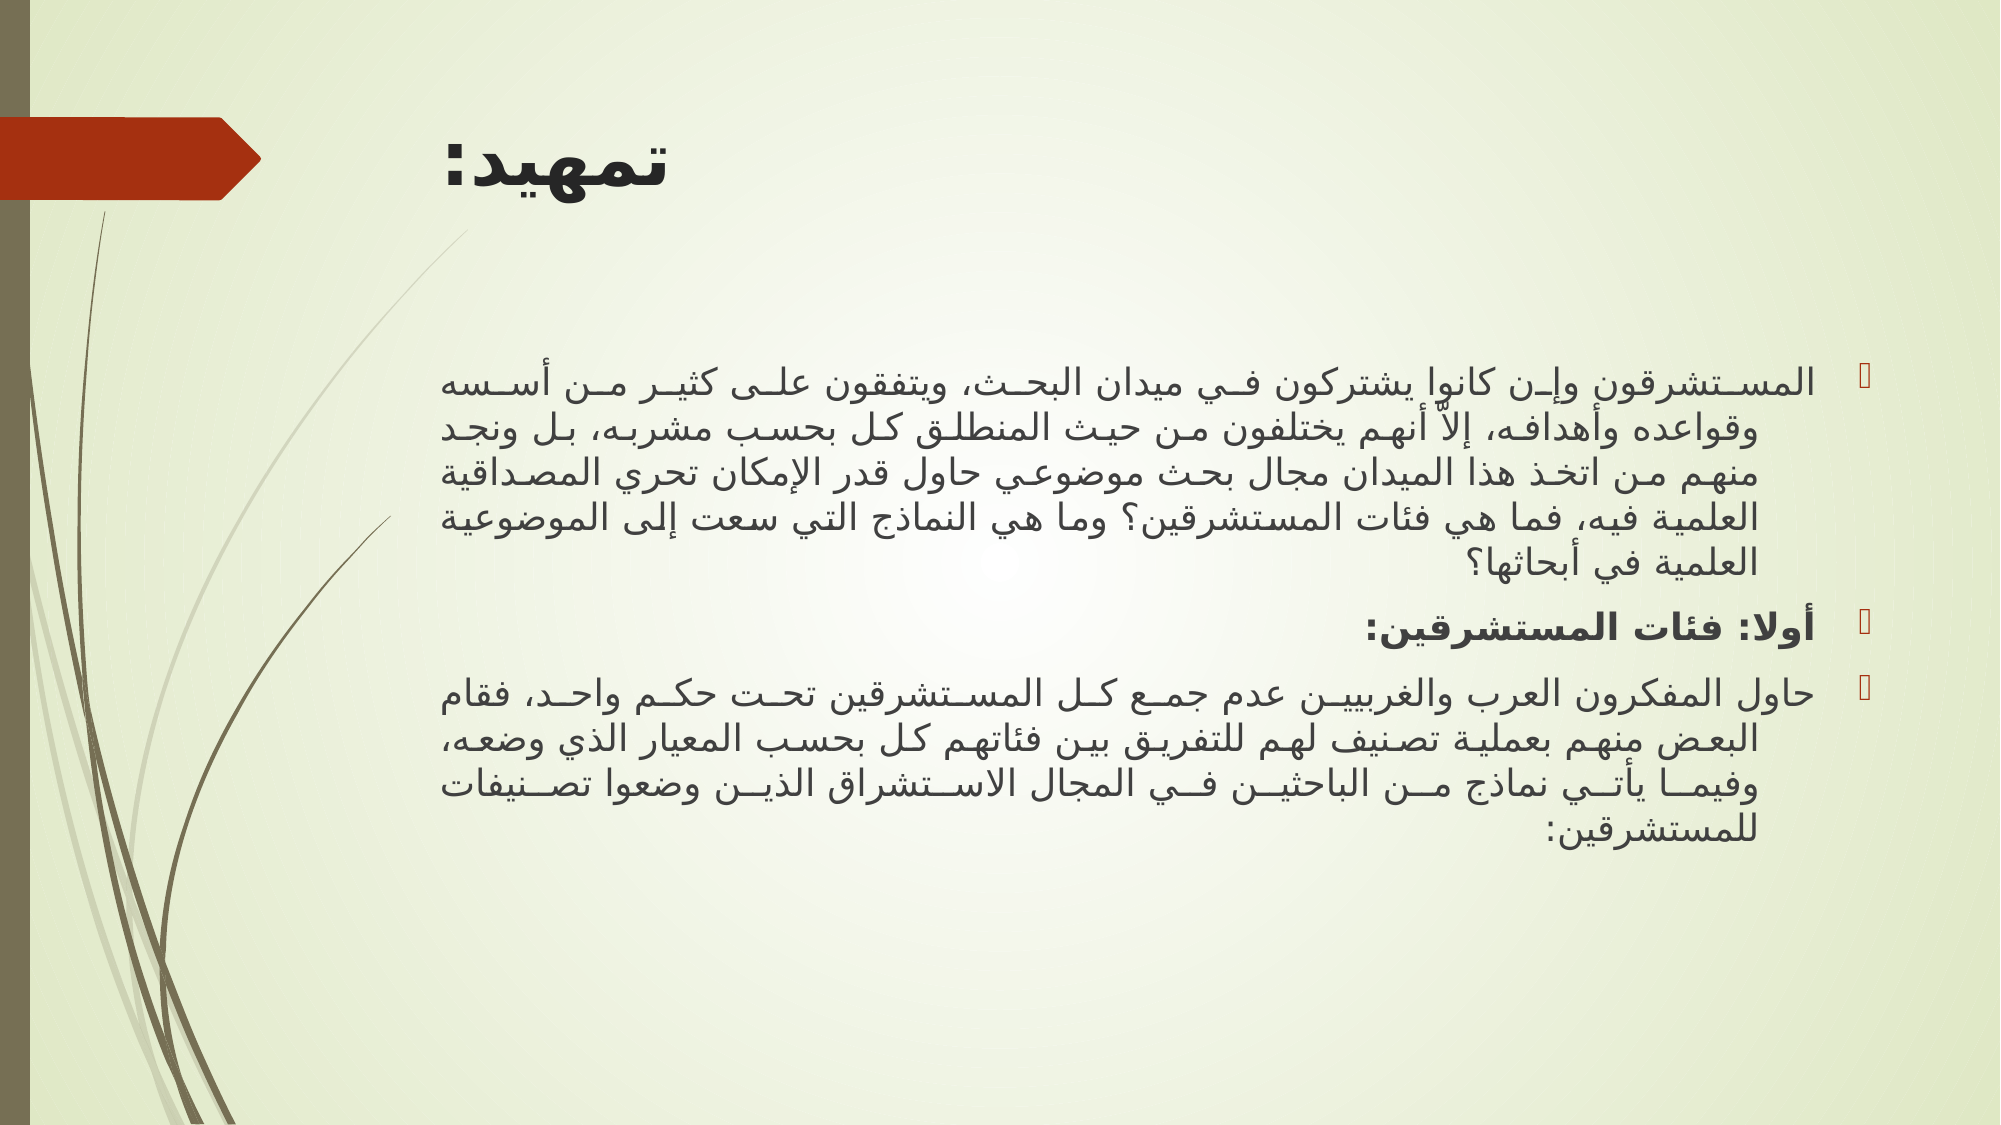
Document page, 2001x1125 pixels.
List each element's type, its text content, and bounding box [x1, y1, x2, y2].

list المستشرقون وإن كانوا يشتركون في ميدان البحث، ويتفقون على كثير من أسسه وقواعده وأهدافه، إلاّ أنهم يختلفون من حيث المنطلق كل بحسب مشربه، بل ونجد منهم من اتخذ هذا الميدان مجال بحث موضوعي حاول قدر الإمكان تحري المصداقية العلمية فيه، فما هي فئات المستشرقين؟ وما هي النماذج التي سعت إلى الموضوعية العلمية في أبحاثها؟ أولا: فئات المستشرقين: حاول المفكرون العرب والغربيين عدم جمع كل المستشرقين تحت حكم واحد، فقام البعض منهم بعملية تصنيف لهم للتفريق بين فئاتهم كل بحسب المعيار الذي وضعه، وفيما يأتي نماذج من الباحثين في المجال الاستشراق الذين وضعوا تصنيفات للمستشرقين: [424, 350, 1888, 970]
title تمهيد: [425, 102, 1888, 313]
